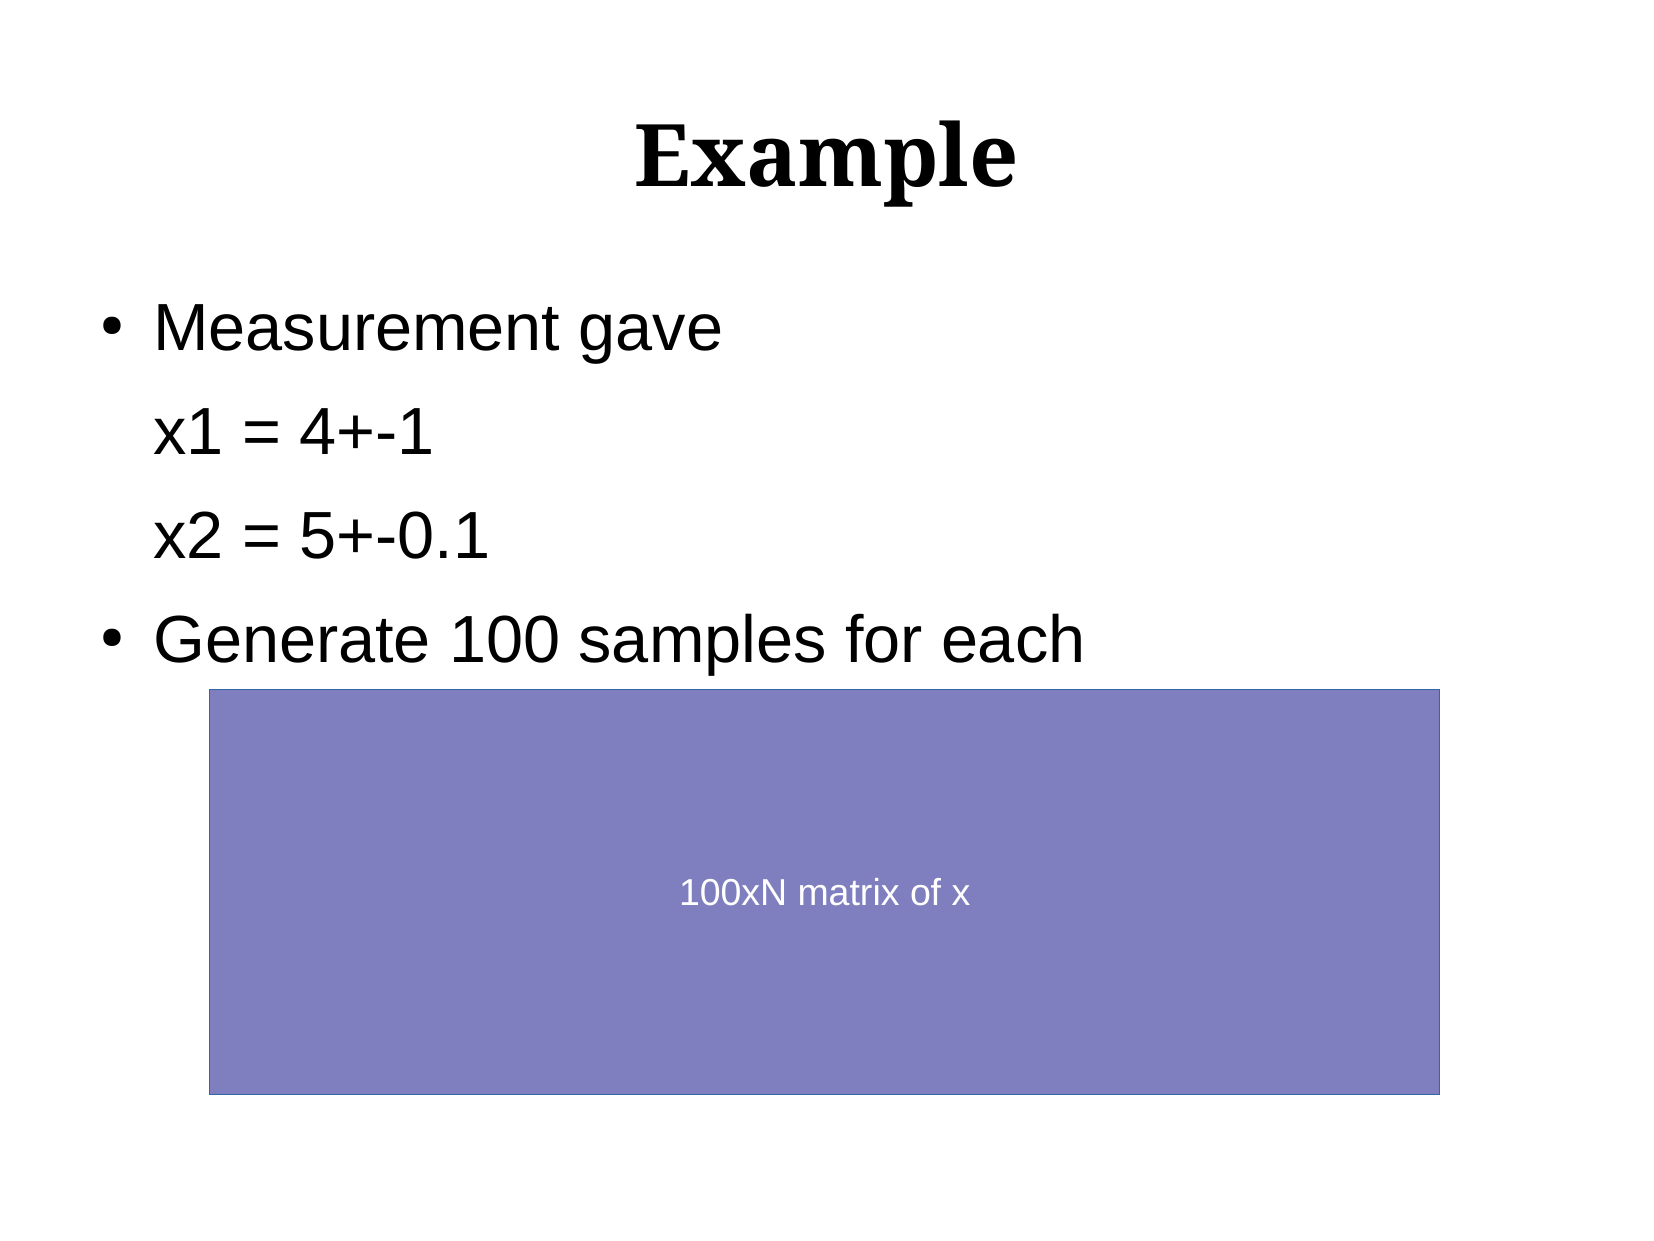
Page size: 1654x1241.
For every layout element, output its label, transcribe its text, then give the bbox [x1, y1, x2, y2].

title Example [82, 49, 1571, 257]
list Measurement gave x1 = 4+-1 x2 = 5+-0.1 Generate 100 samples for each [82, 290, 1571, 1010]
text_box 100xN matrix of x [209, 689, 1440, 1095]
